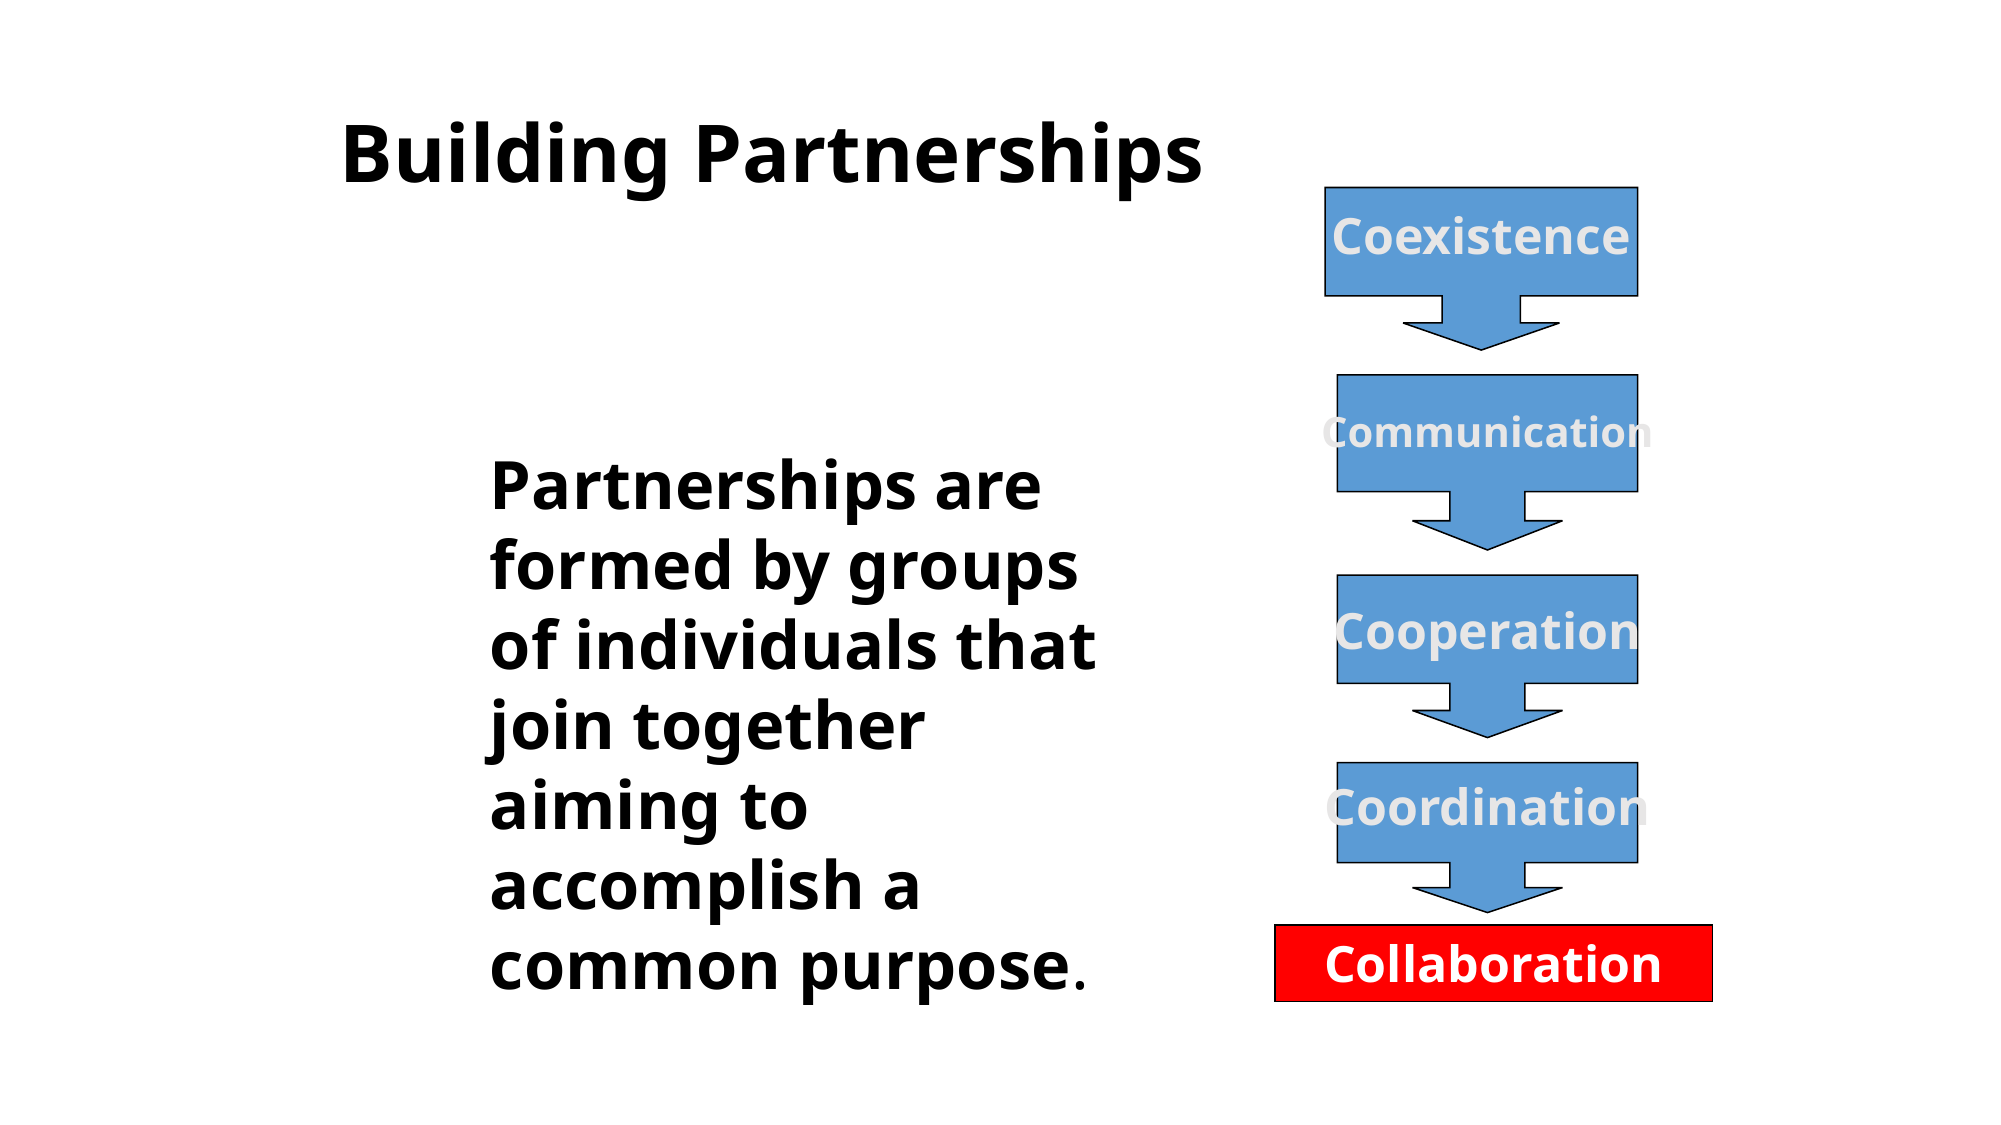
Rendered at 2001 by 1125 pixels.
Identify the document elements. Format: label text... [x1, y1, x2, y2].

text_box Communication [1337, 374, 1638, 550]
title Building Partnerships [324, 62, 1225, 250]
text_box Coordination [1337, 762, 1638, 913]
text_box Partnerships are formed by groups of individuals that join together aiming to accomplish a common purpose. [474, 435, 1150, 1016]
text_box Coexistence [1325, 187, 1638, 351]
text_box Cooperation [1337, 575, 1638, 738]
text_box Collaboration [1275, 924, 1713, 1002]
